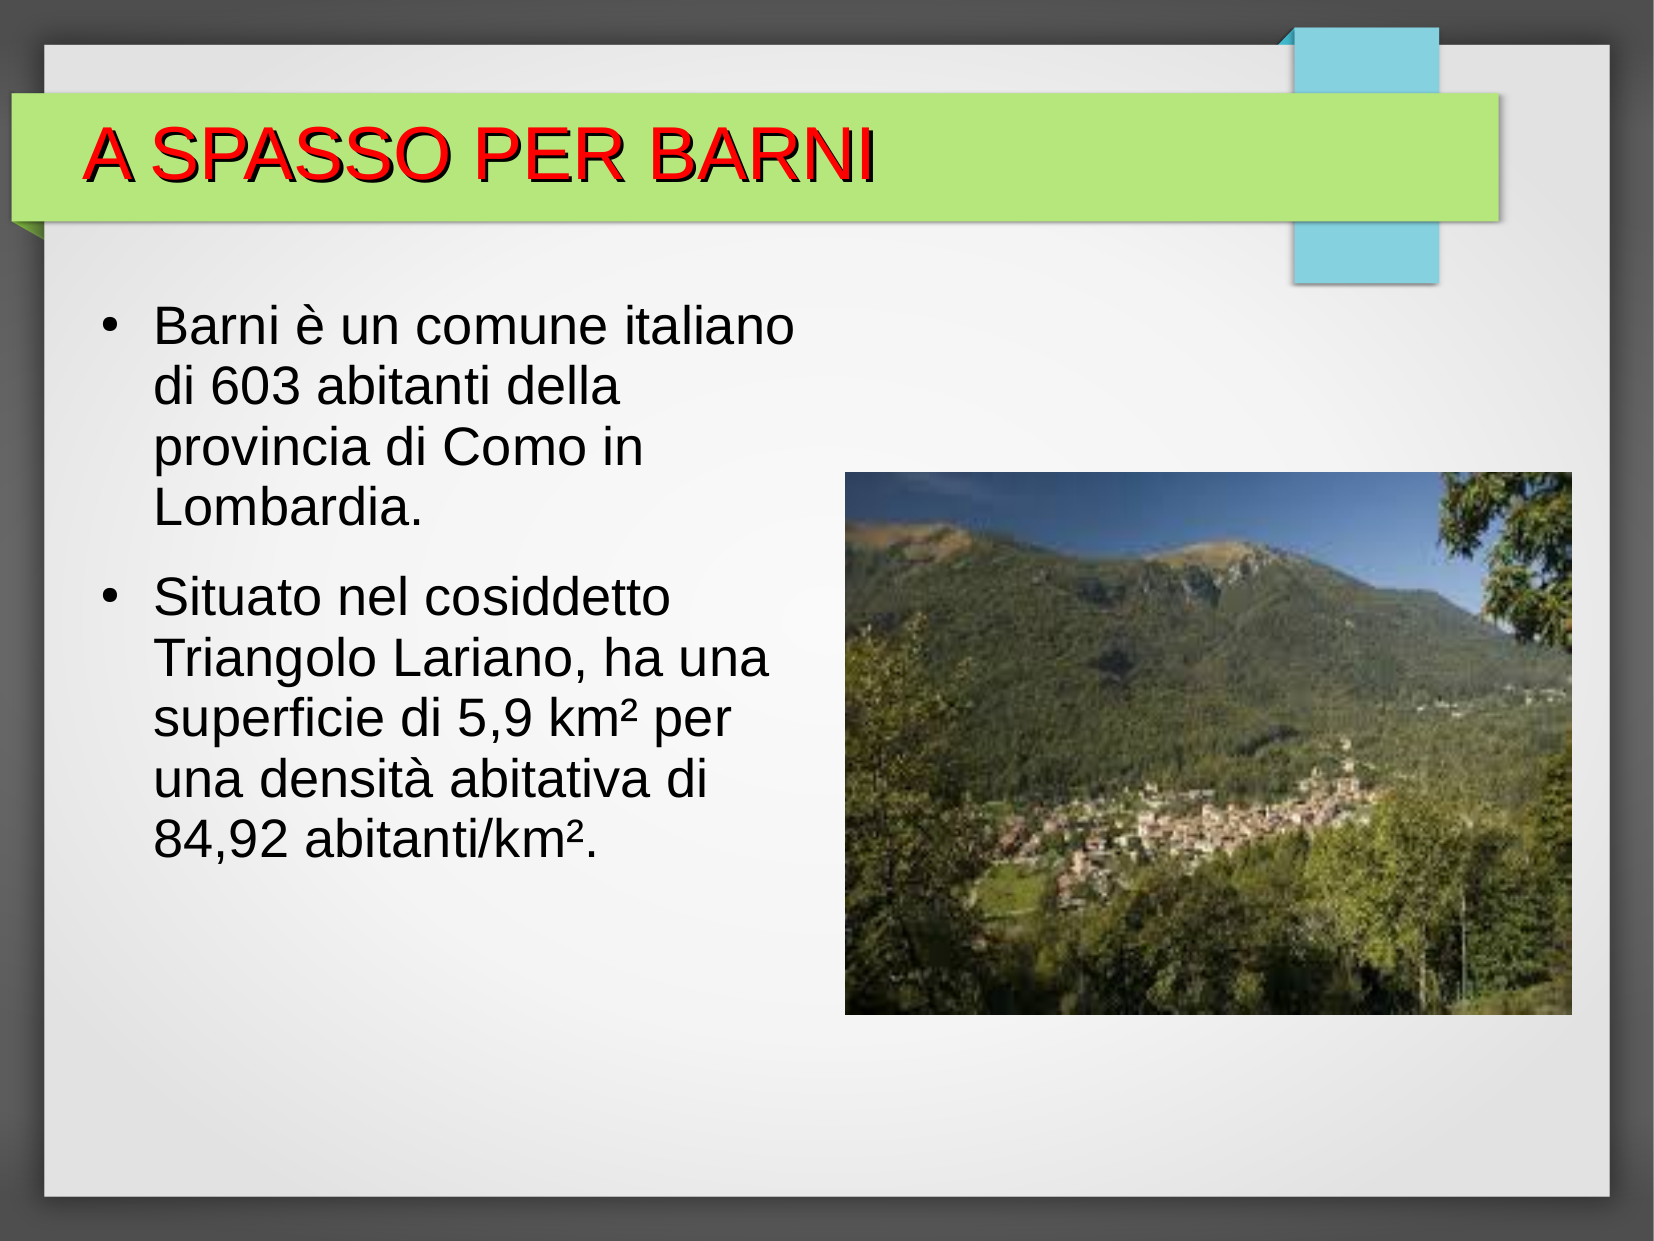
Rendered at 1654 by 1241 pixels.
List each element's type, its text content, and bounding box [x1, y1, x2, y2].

title A SPASSO PER BARNI [82, 94, 1264, 213]
list Barni è un comune italiano di 603 abitanti della provincia di Como in Lombardia. Situato nel cosiddetto Triangolo Lariano, ha una superficie di 5,9 km² per una densità abitativa di 84,92 abitanti/km². [82, 295, 809, 1015]
picture [0, 0, 1654, 1241]
